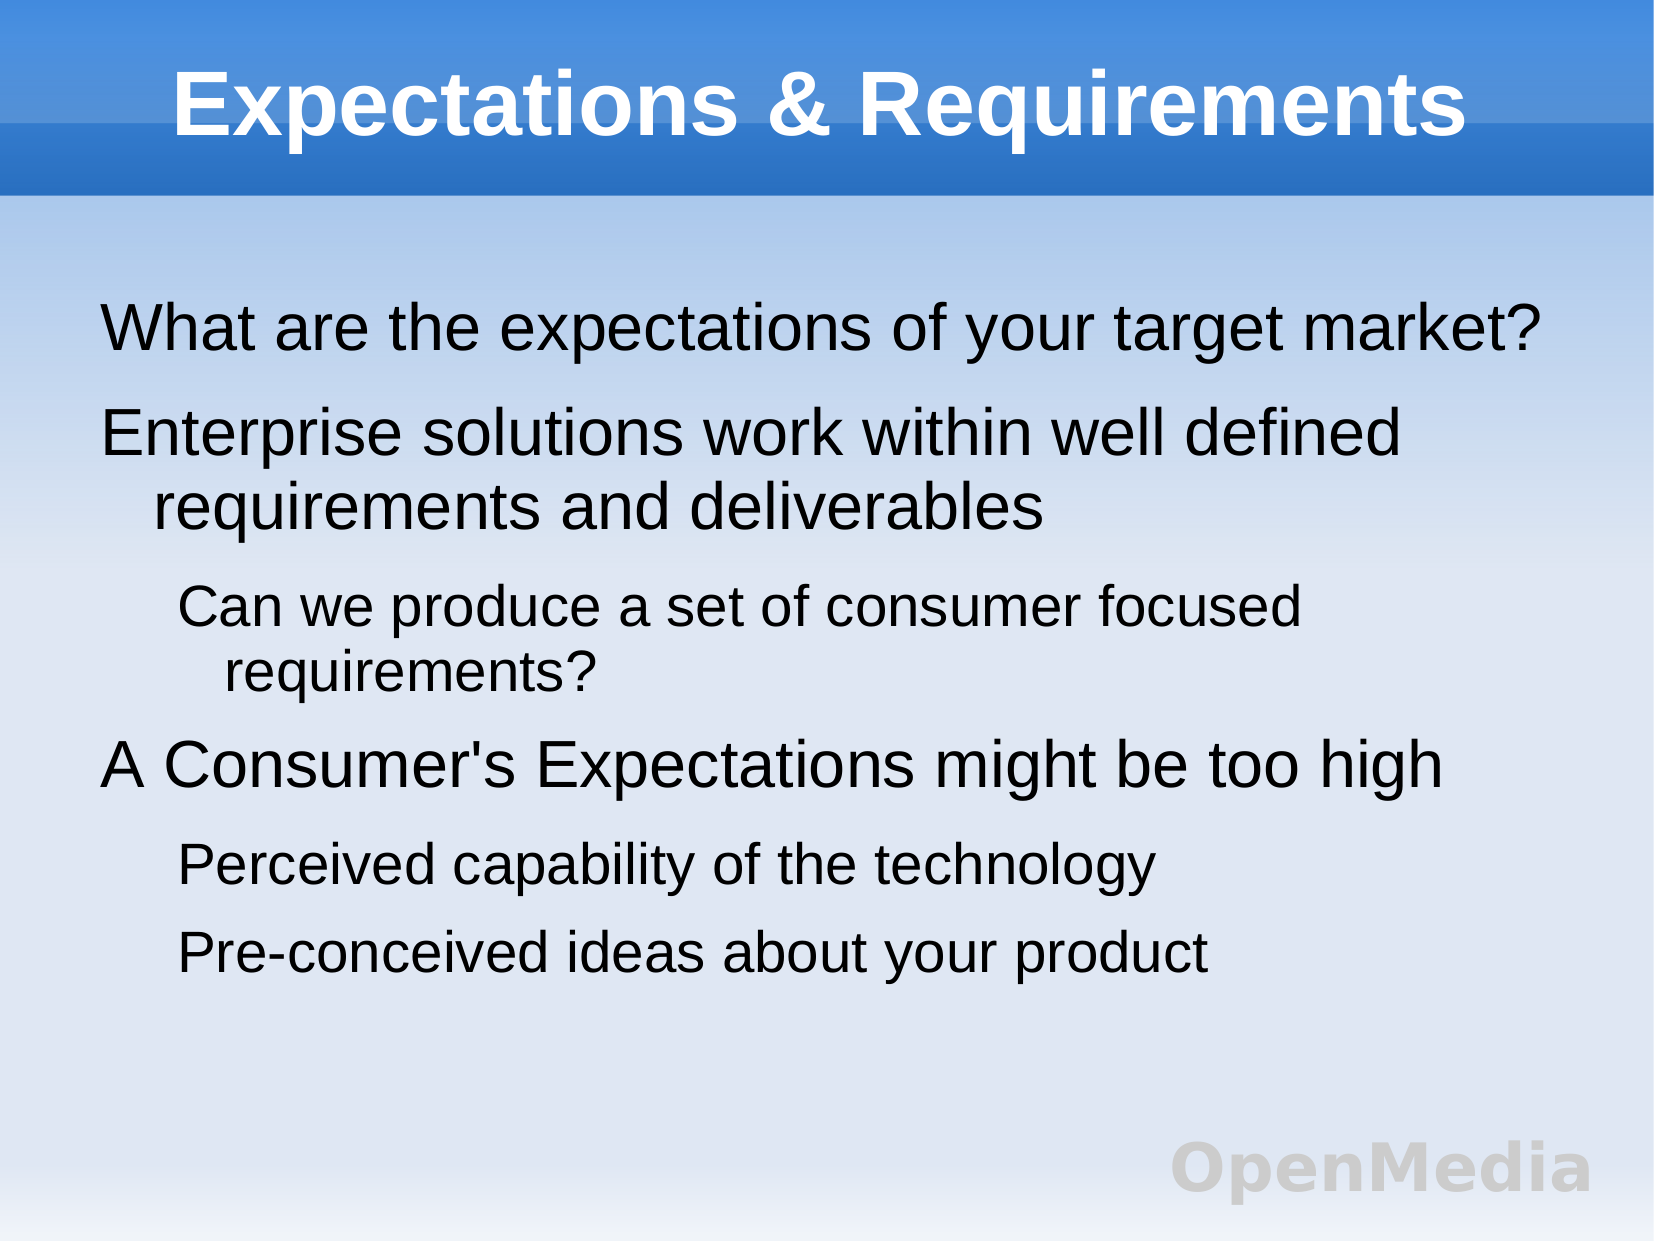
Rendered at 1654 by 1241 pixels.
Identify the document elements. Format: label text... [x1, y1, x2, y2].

title Expectations & Requirements [76, 0, 1565, 208]
list What are the expectations of your target market? Enterprise solutions work within well defined requirements and deliverables Can we produce a set of consumer focused requirements? A Consumer's Expectations might be too high Perceived capability of the technology Pre-conceived ideas about your product [82, 290, 1625, 1109]
picture [0, 0, 1654, 1241]
